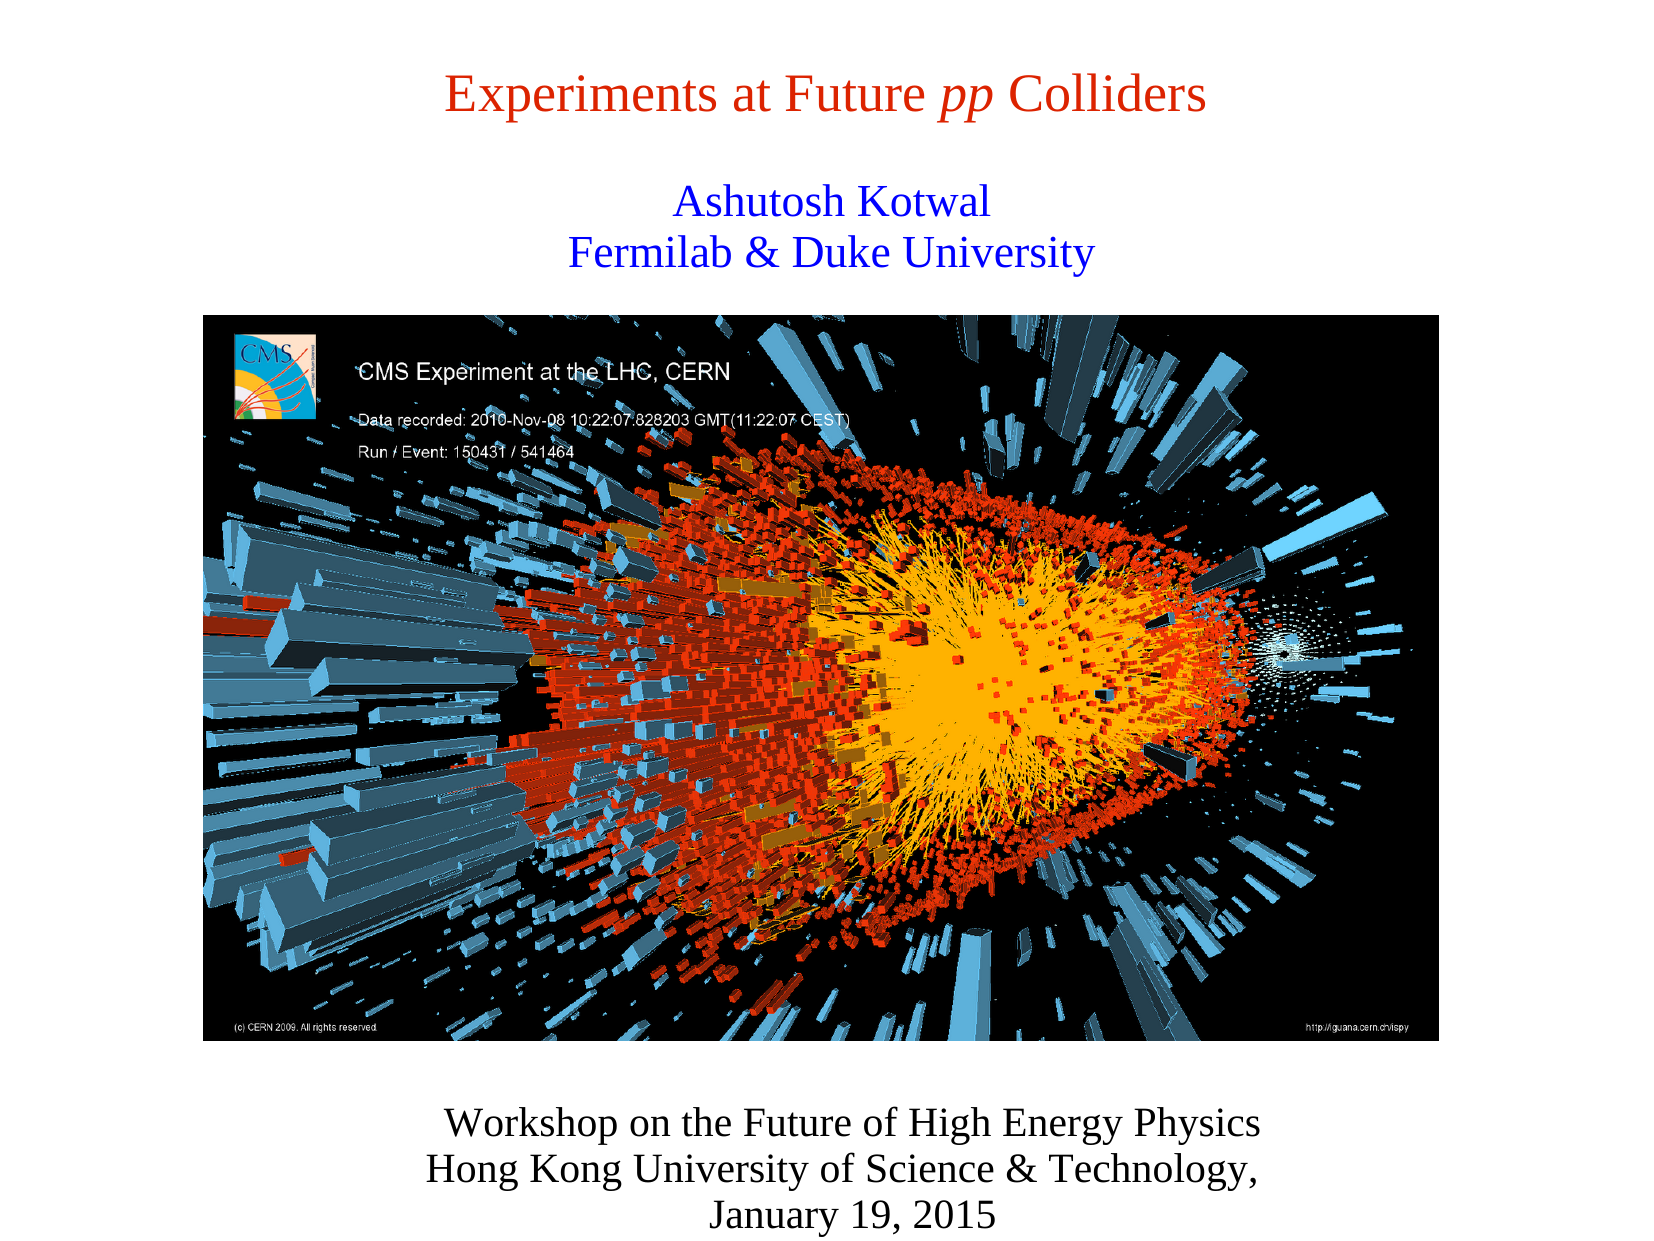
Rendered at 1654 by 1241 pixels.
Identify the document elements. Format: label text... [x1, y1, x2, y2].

title Ashutosh Kotwal Fermilab & Duke University [5, 97, 1654, 296]
title Experiments at Future pp Colliders [0, 0, 1653, 223]
text_box Workshop on the Future of High Energy Physics Hong Kong University of Science & Technology, January 19, 2015 [214, 1099, 1492, 1238]
picture [203, 315, 1439, 1041]
